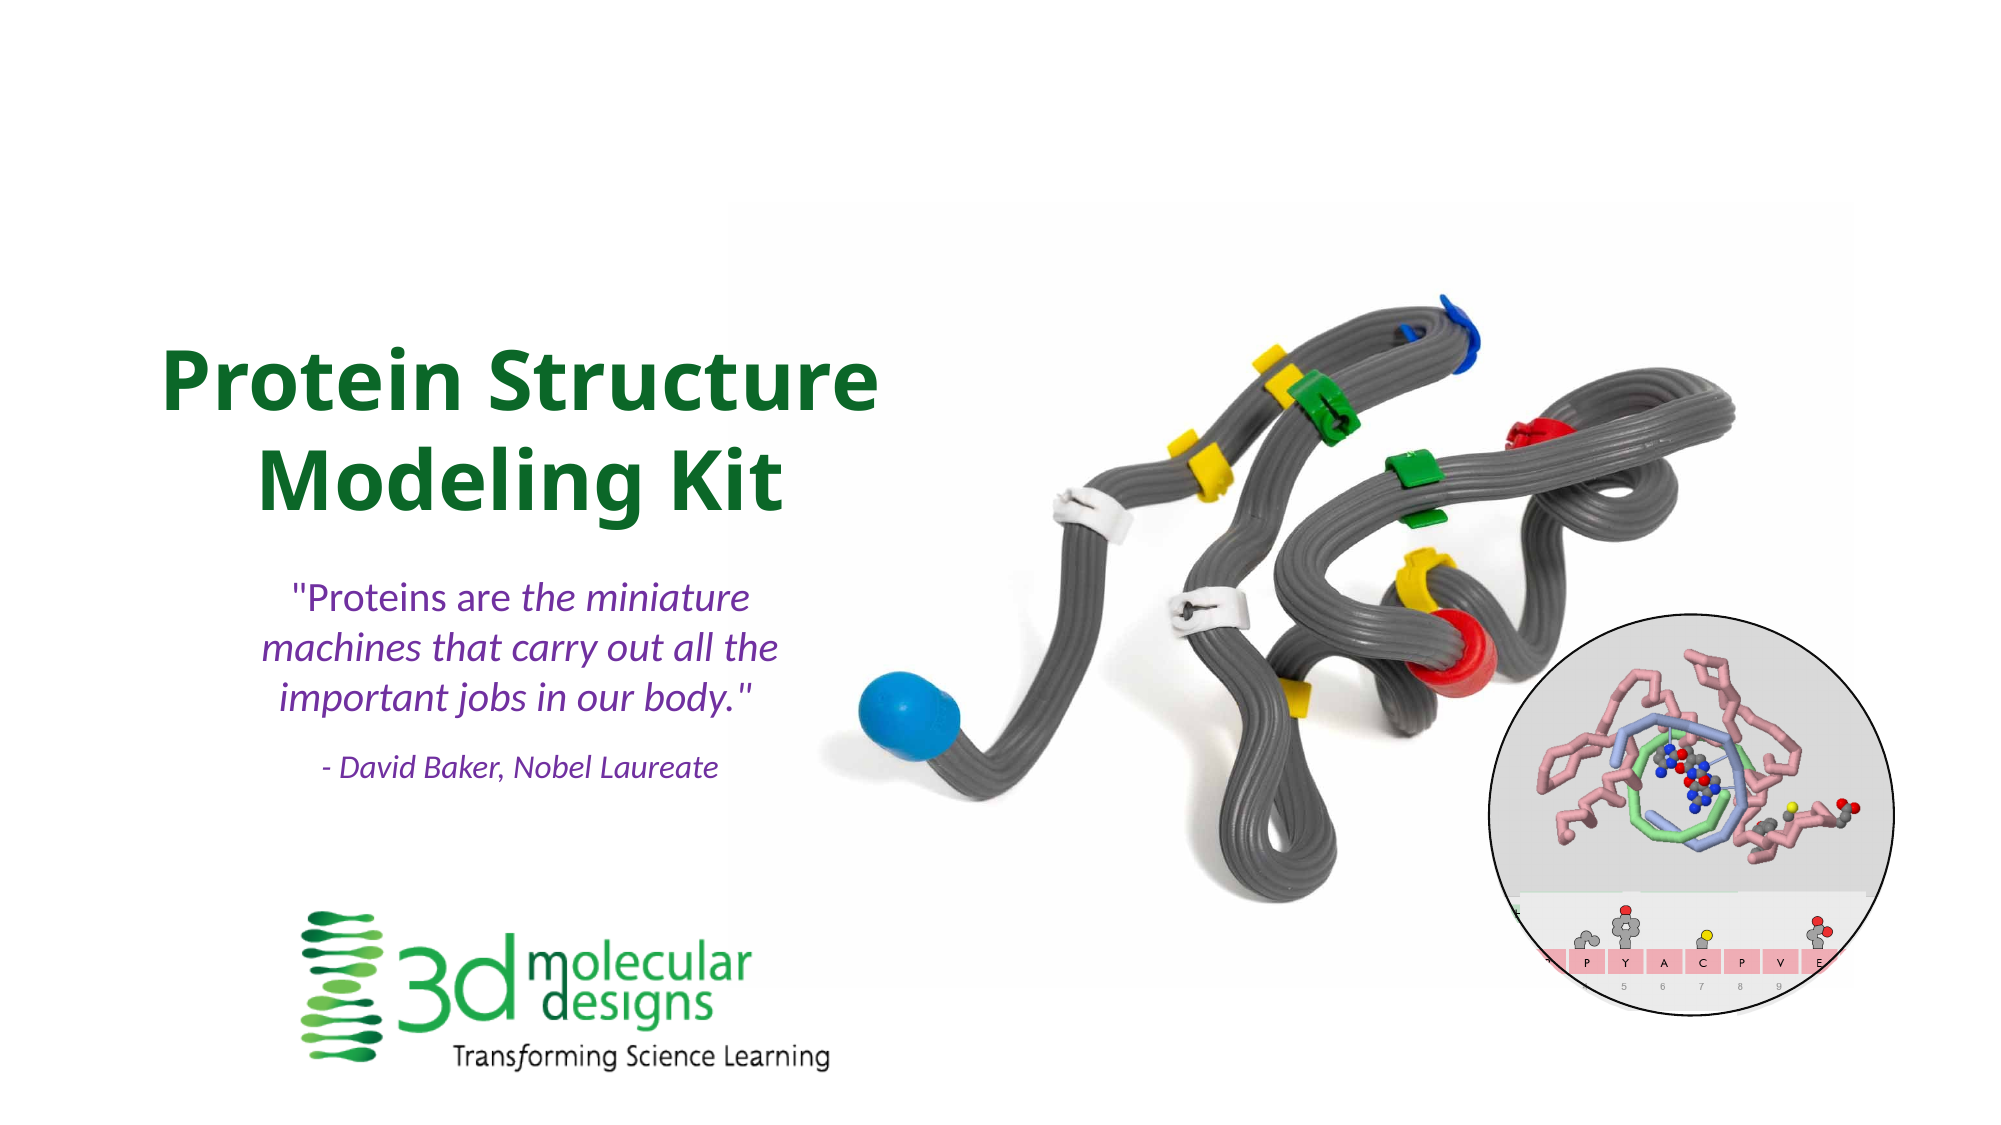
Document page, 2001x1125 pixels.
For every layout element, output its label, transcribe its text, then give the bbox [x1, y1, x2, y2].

text_box "Proteins are the miniature machines that carry out all the important jobs in our body." - David Baker, Nobel Laureate [214, 562, 827, 861]
text_box Protein Structure Modeling Kit [33, 320, 1008, 538]
picture [1717, 844, 1894, 1016]
picture [276, 202, 1894, 1096]
picture [1490, 616, 1892, 1014]
